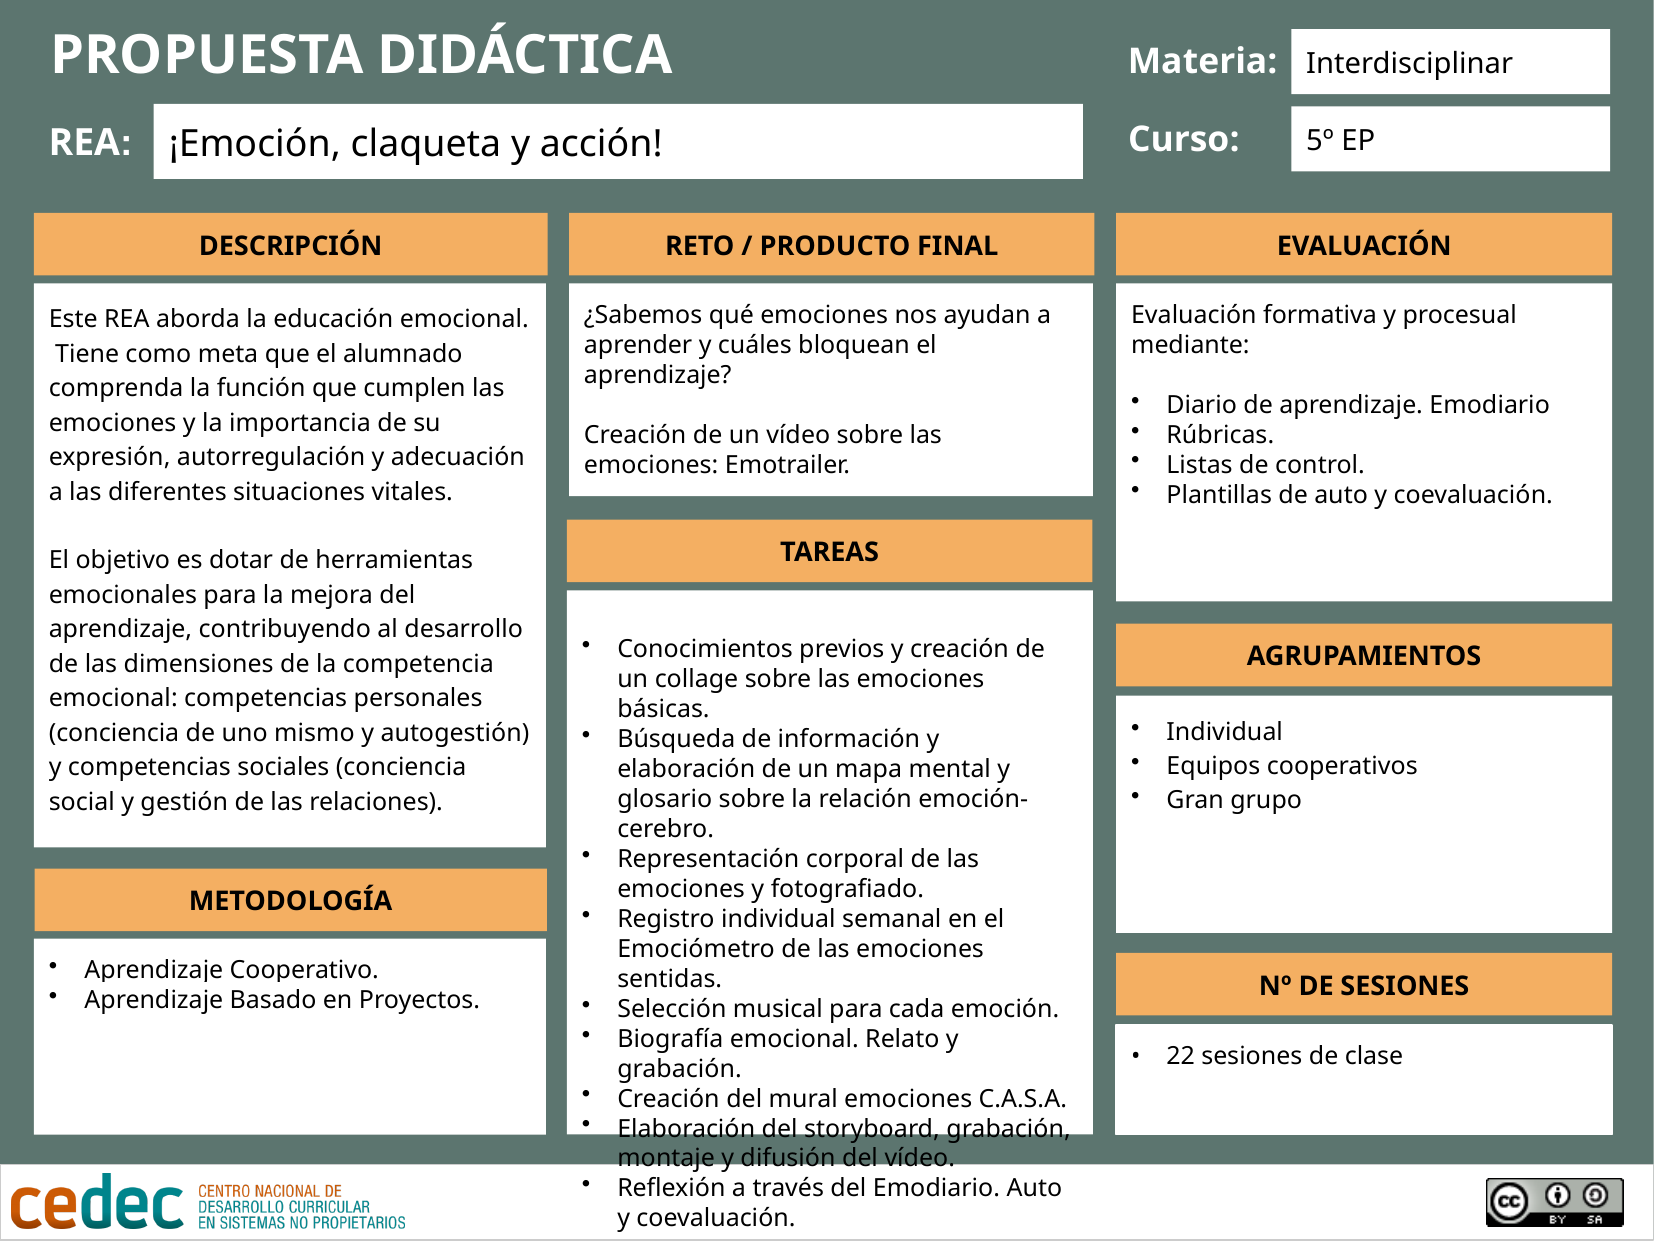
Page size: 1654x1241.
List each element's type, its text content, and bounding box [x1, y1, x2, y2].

text_box Este REA aborda la educación emocional. Tiene como meta que el alumnado comprenda la función que cumplen las emociones y la importancia de su expresión, autorregulación y adecuación a las diferentes situaciones vitales. El objetivo es dotar de herramientas emocionales para la mejora del aprendizaje, contribuyendo al desarrollo de las dimensiones de la competencia emocional: competencias personales (conciencia de uno mismo y autogestión) y competencias sociales (conciencia social y gestión de las relaciones). [33, 283, 546, 848]
text_box Aprendizaje Cooperativo. Aprendizaje Basado en Proyectos. [33, 938, 546, 1135]
text_box ¡Emoción, claqueta y acción! [153, 103, 1083, 179]
text_box EVALUACIÓN [1116, 212, 1613, 276]
text_box AGRUPAMIENTOS [1116, 623, 1613, 687]
text_box Curso: [1113, 109, 1303, 173]
text_box PROPUESTA DIDÁCTICA [35, 11, 1028, 110]
text_box Individual Equipos cooperativos Gran grupo [1116, 695, 1613, 933]
text_box [0, 1164, 1654, 1241]
text_box Materia: [1113, 30, 1291, 94]
text_box METODOLOGÍA [34, 868, 547, 932]
text_box DESCRIPCIÓN [33, 212, 548, 276]
text_box Interdisciplinar [1291, 29, 1611, 95]
text_box ¿Sabemos qué emociones nos ayudan a aprender y cuáles bloquean el aprendizaje? Creación de un vídeo sobre las emociones: Emotrailer. [569, 283, 1093, 497]
text_box Evaluación formativa y procesual mediante: Diario de aprendizaje. Emodiario Rúbricas. Listas de control. Plantillas de auto y coevaluación. [1116, 283, 1613, 602]
text_box Conocimientos previos y creación de un collage sobre las emociones básicas. Búsqueda de información y elaboración de un mapa mental y glosario sobre la relación emoción-cerebro. Representación corporal de las emociones y fotografiado. Registro individual semanal en el Emociómetro de las emociones sentidas. Selección musical para cada emoción. Biografía emocional. Relato y grabación. Creación del mural emociones C.A.S.A. Elaboración del storyboard, grabación, montaje y difusión del vídeo. Reflexión a través del Emodiario. Auto y coevaluación. [566, 590, 1093, 1135]
text_box 5º EP [1291, 106, 1611, 172]
text_box 22 sesiones de clase [1116, 1024, 1613, 1135]
picture [1486, 1178, 1624, 1227]
text_box TAREAS [566, 519, 1093, 583]
text_box REA: [33, 110, 153, 174]
text_box Nº DE SESIONES [1116, 952, 1613, 1016]
text_box RETO / PRODUCTO FINAL [569, 212, 1095, 276]
picture [11, 1173, 405, 1229]
